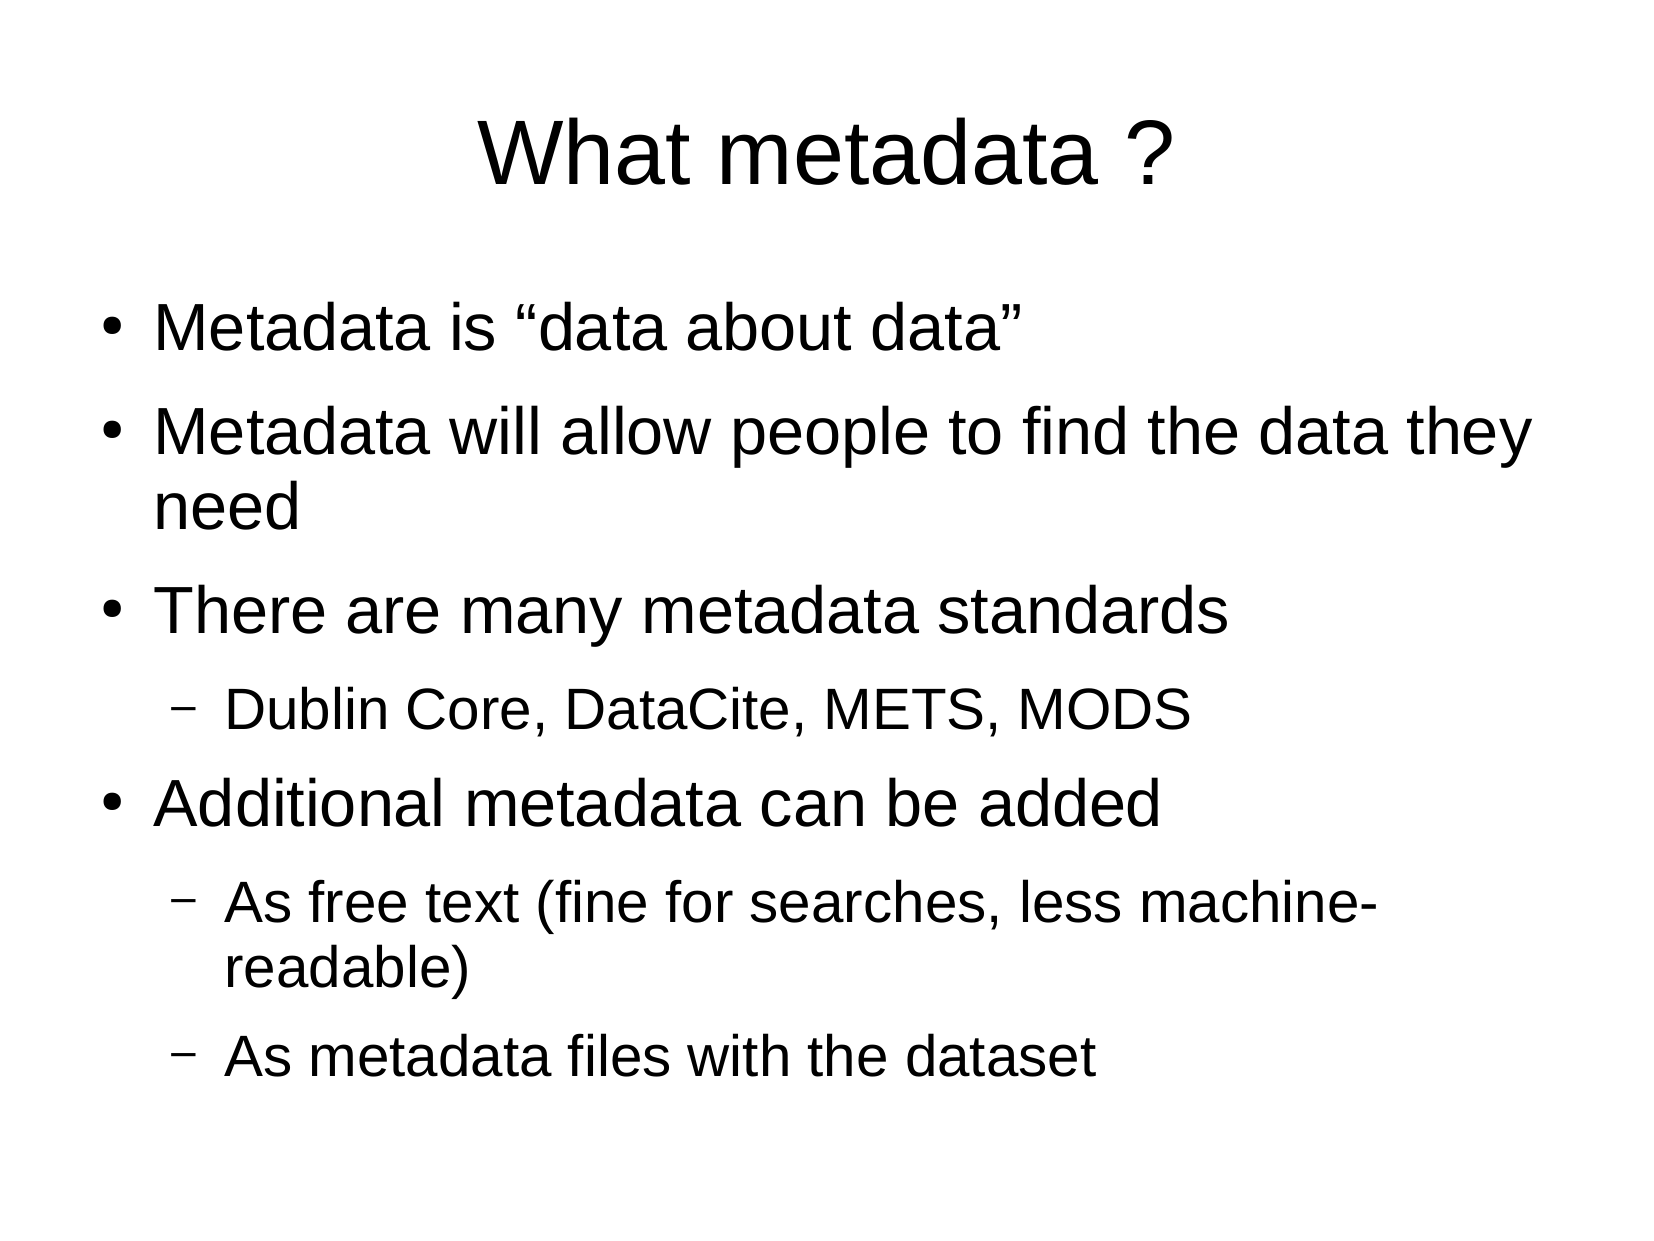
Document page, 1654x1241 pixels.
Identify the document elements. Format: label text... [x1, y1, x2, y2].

list Metadata is “data about data” Metadata will allow people to find the data they need There are many metadata standards Dublin Core, DataCite, METS, MODS Additional metadata can be added As free text (fine for searches, less machine-readable) As metadata files with the dataset [82, 290, 1571, 1109]
title What metadata ? [82, 49, 1571, 257]
